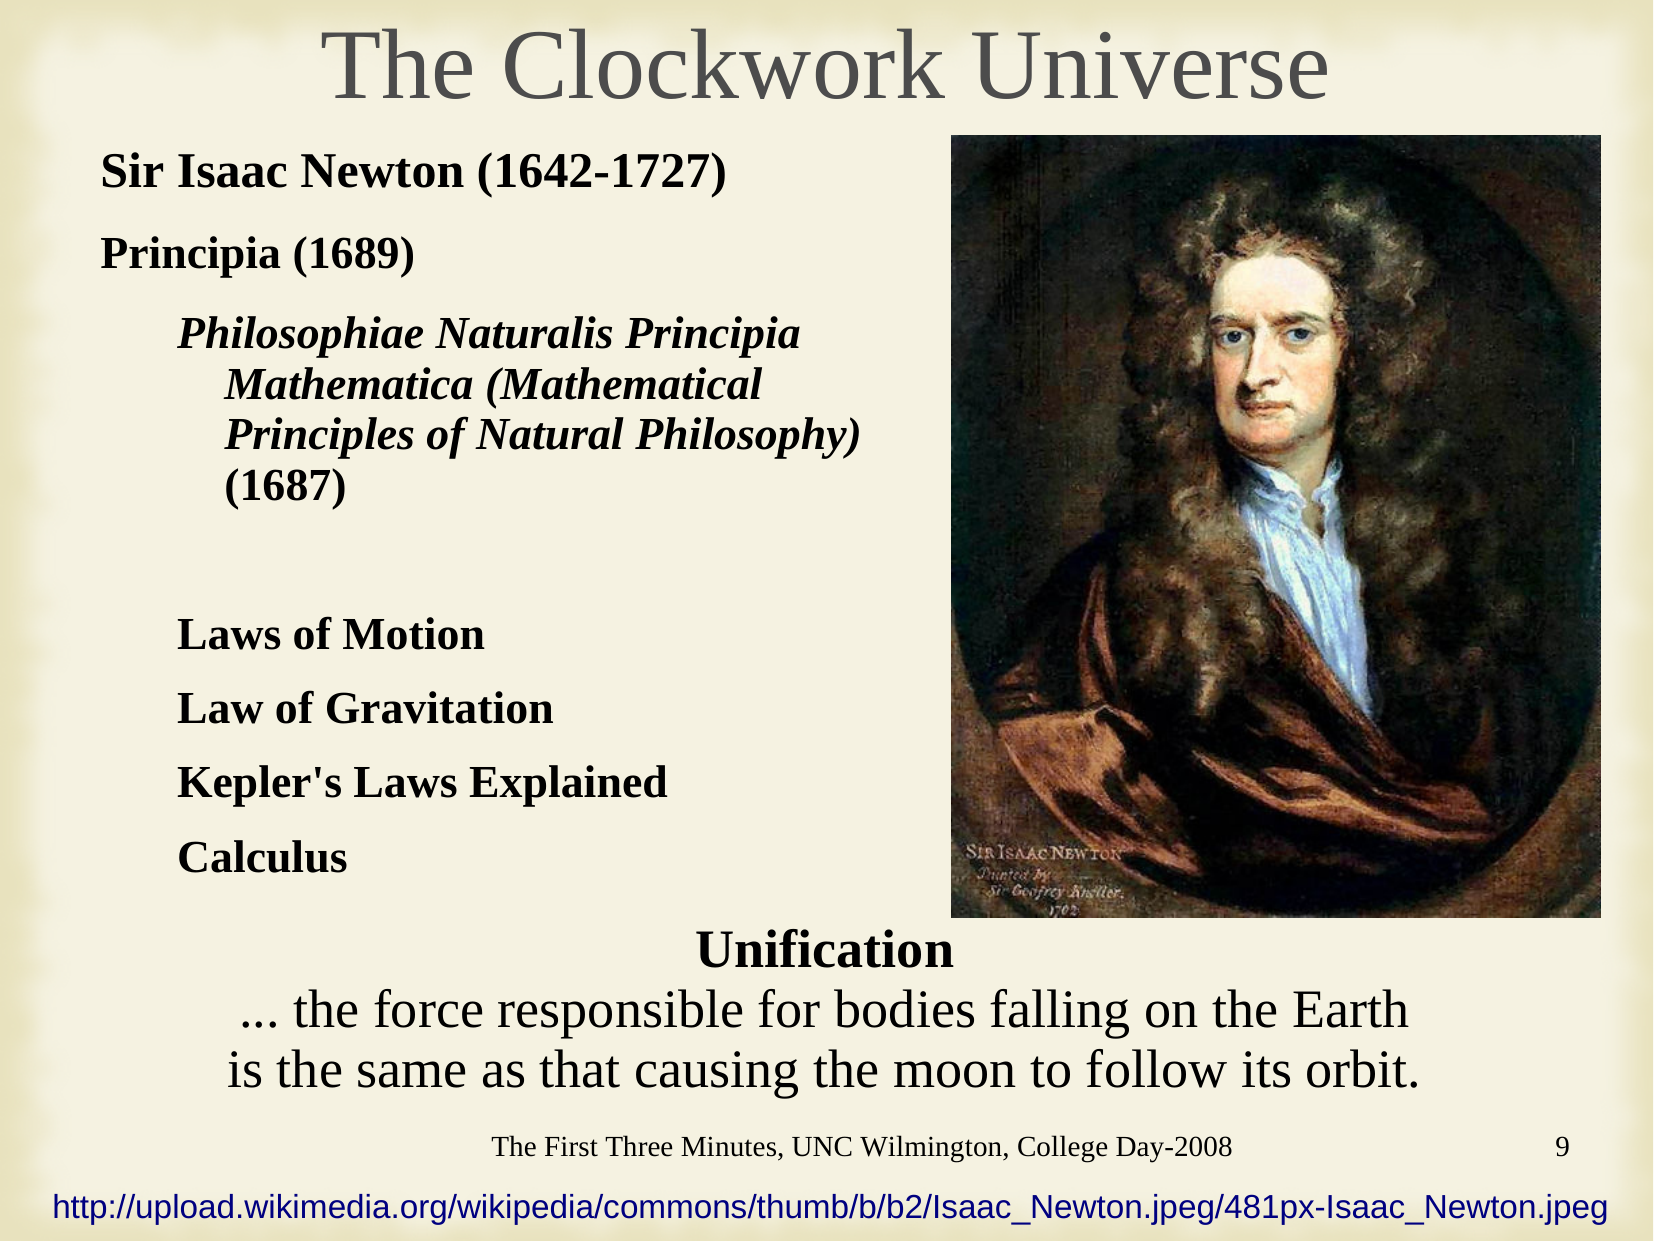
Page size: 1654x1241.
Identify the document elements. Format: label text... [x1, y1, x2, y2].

list Sir Isaac Newton (1642-1727) Principia (1689) Philosophiae Naturalis Principia Mathematica (Mathematical Principles of Natural Philosophy) (1687) Laws of Motion Law of Gravitation Kepler's Laws Explained Calculus [82, 142, 901, 893]
text_box http://upload.wikimedia.org/wikipedia/commons/thumb/b/b2/Isaac_Newton.jpeg/481px-Isaac_Newton.jpeg [37, 1180, 1653, 1233]
text_box Unification ... the force responsible for bodies falling on the Earth is the same as that causing the moon to follow its orbit. [204, 911, 1459, 1111]
picture [0, 0, 1654, 1241]
title The Clockwork Universe [82, 0, 1571, 161]
